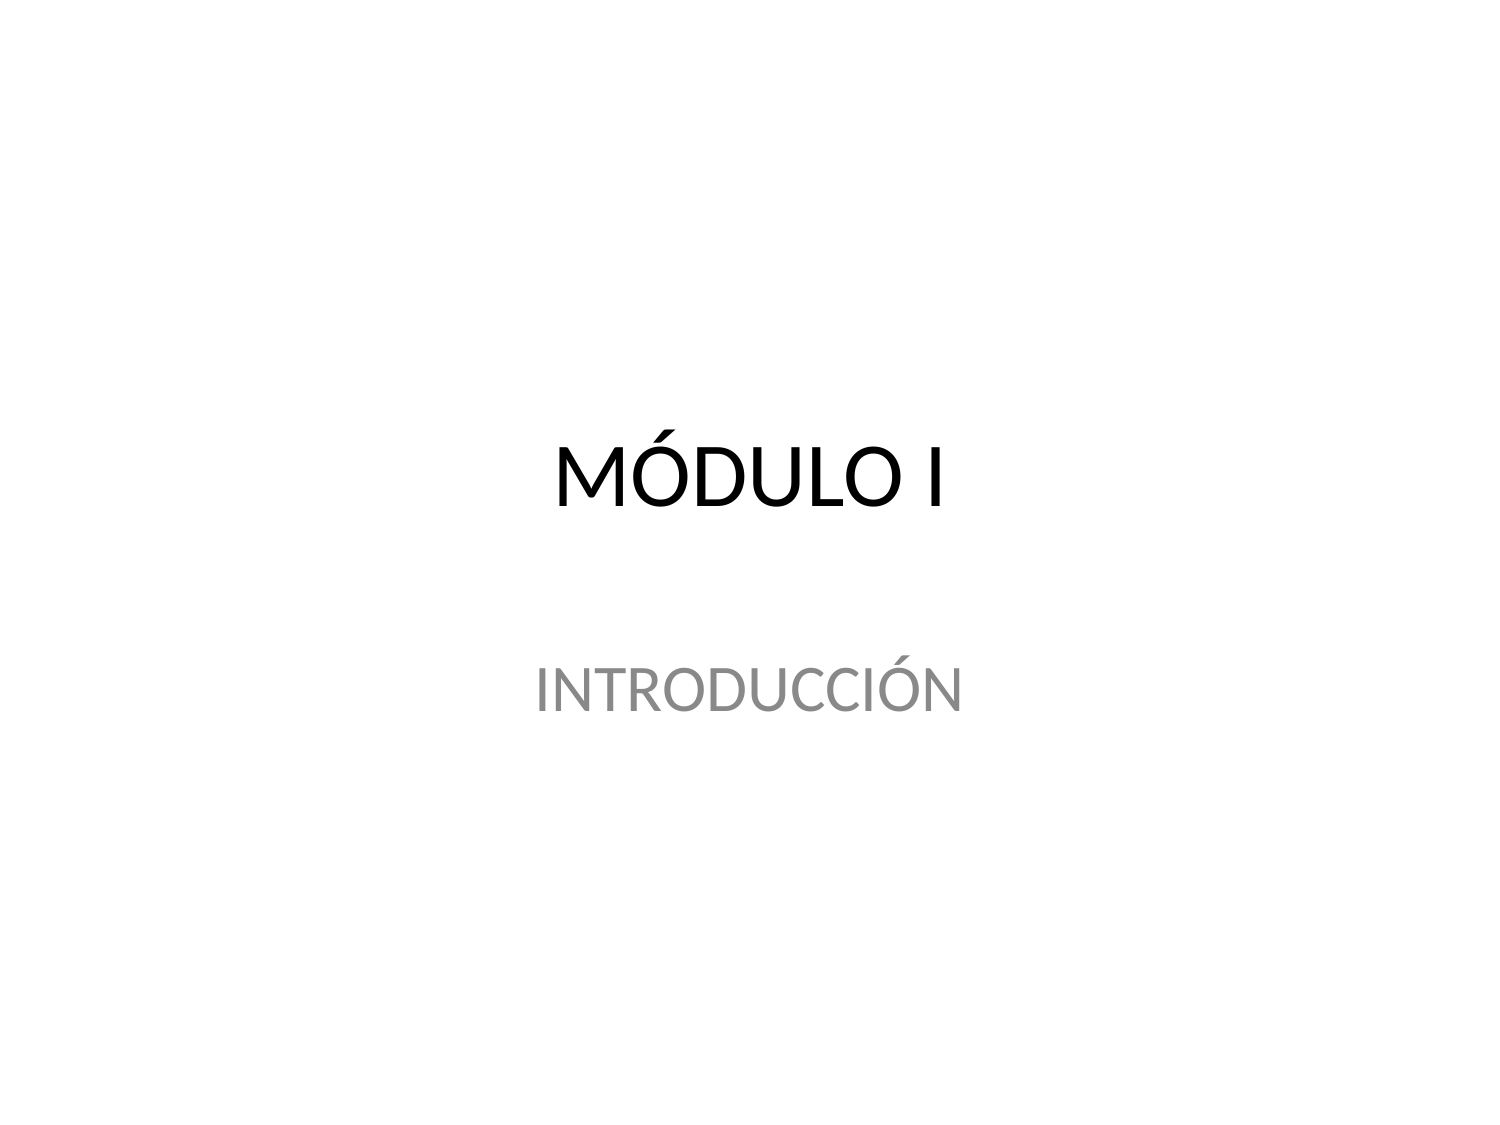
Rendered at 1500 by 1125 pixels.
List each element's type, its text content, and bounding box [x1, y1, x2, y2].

subtitle INTRODUCCIÓN [225, 637, 1276, 925]
title MÓDULO I [112, 349, 1388, 591]
